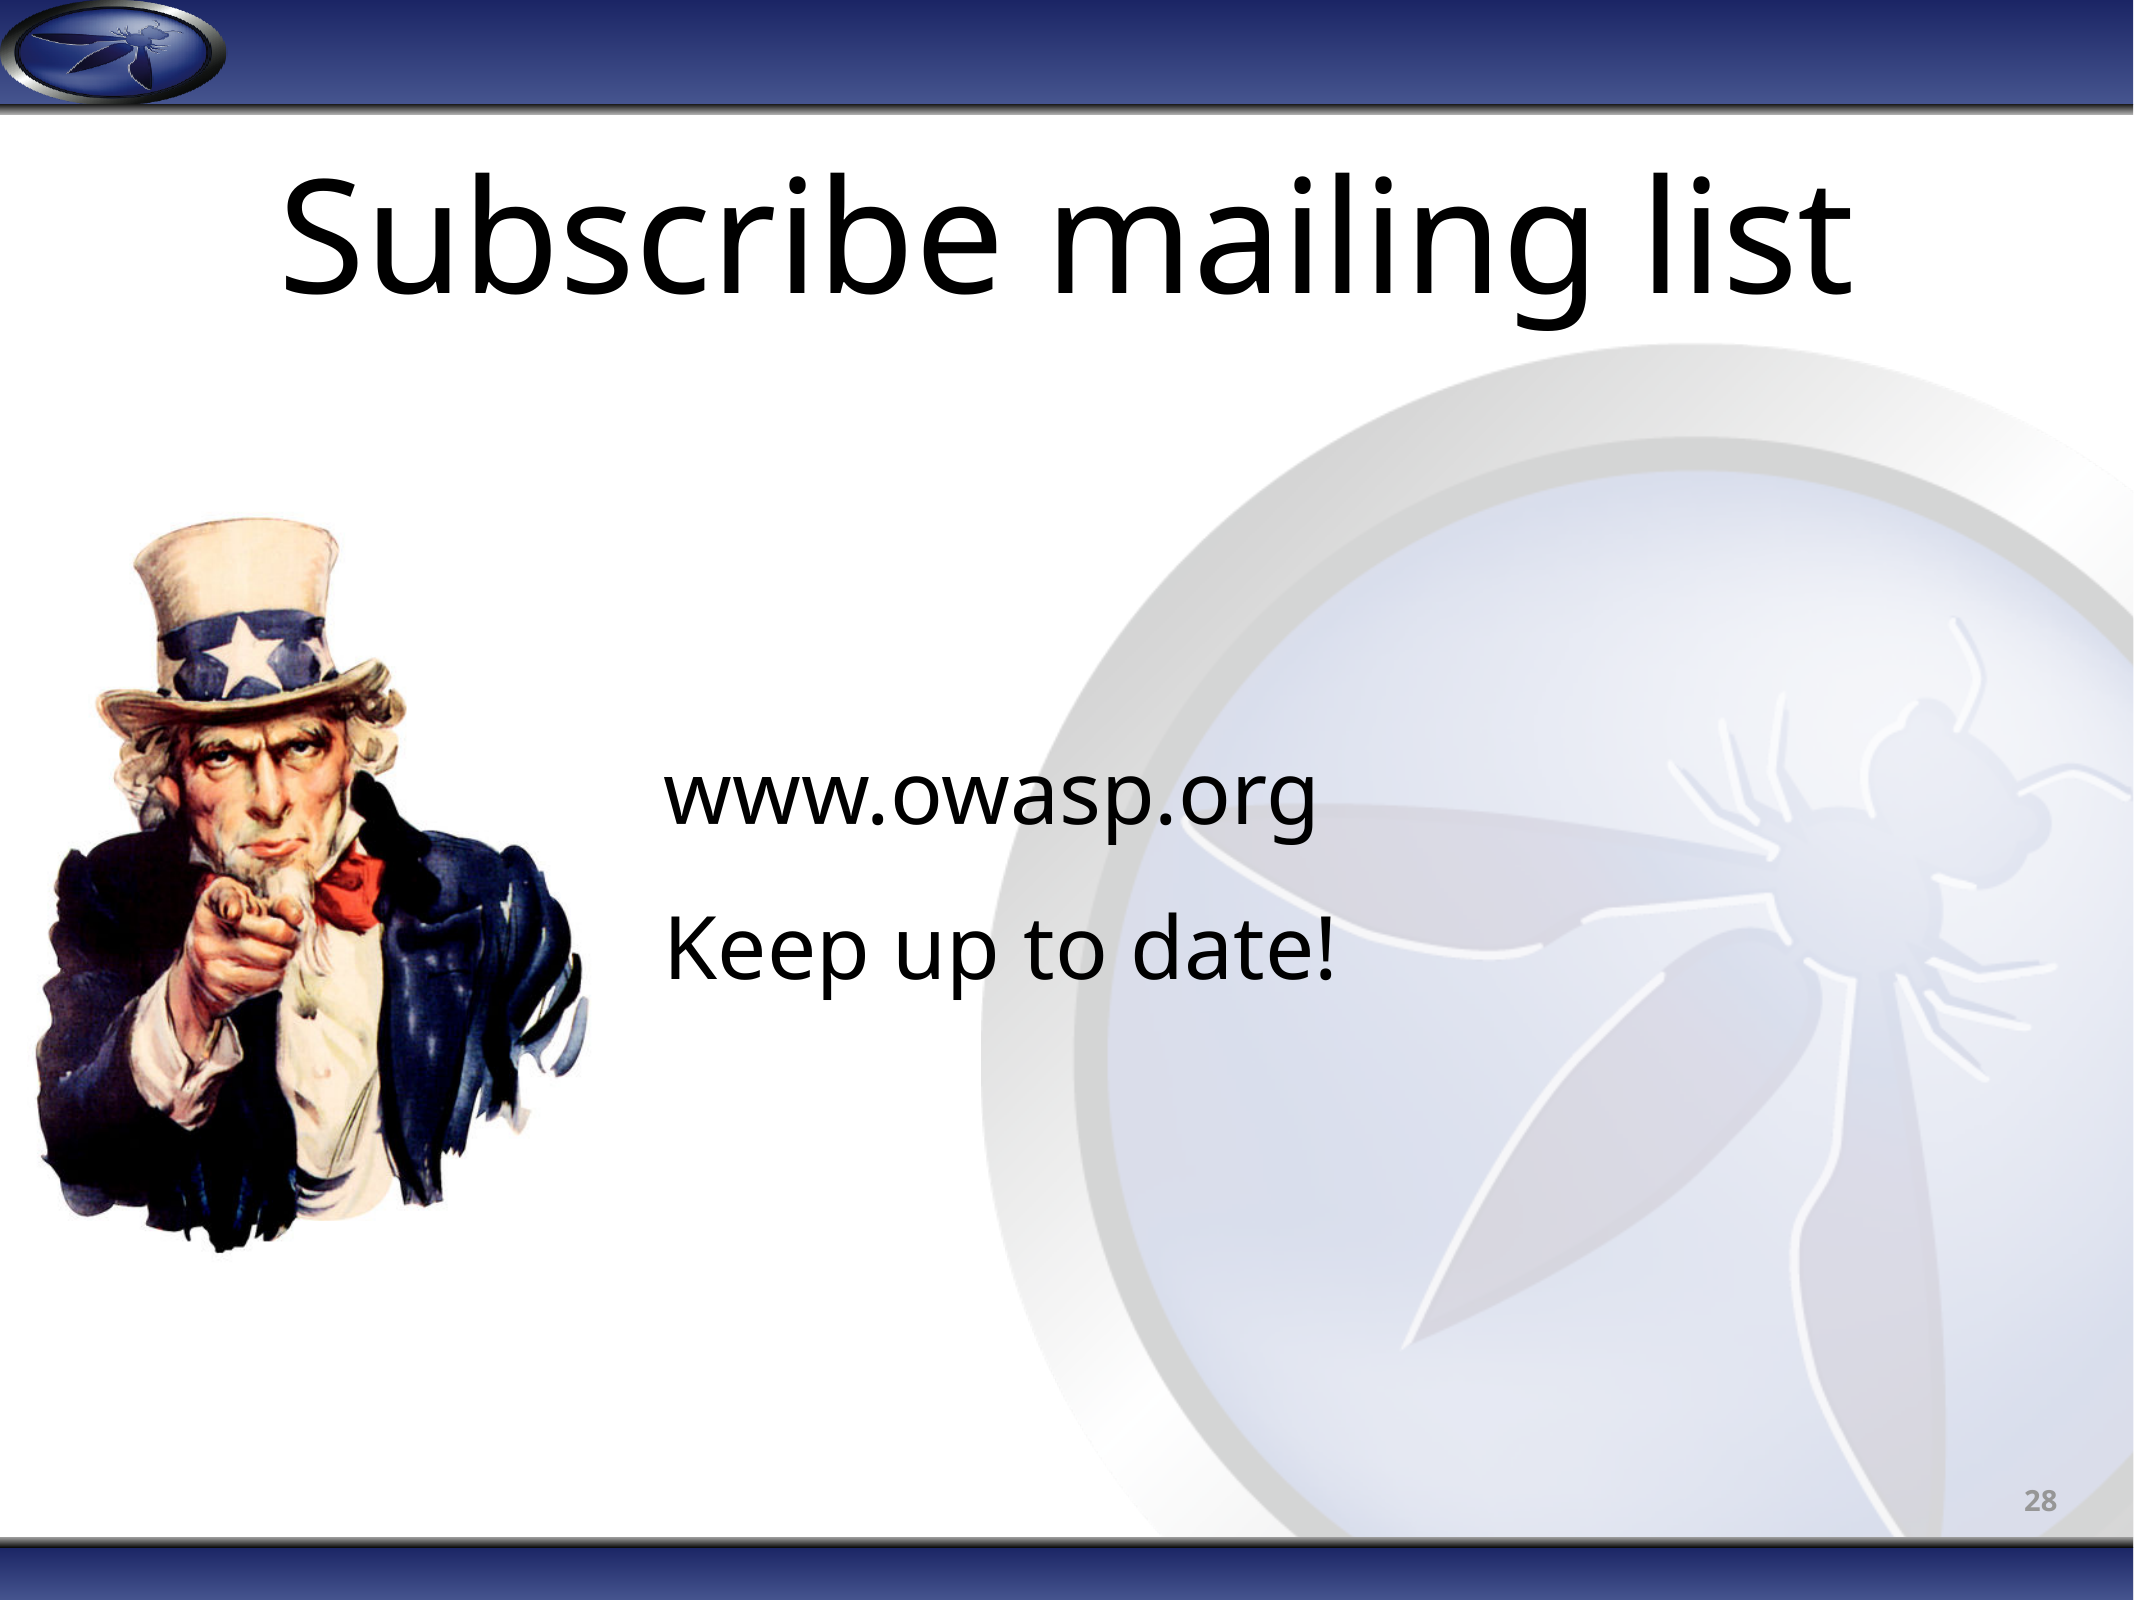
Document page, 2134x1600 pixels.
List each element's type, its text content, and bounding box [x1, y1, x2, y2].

picture [0, 0, 228, 104]
picture [27, 502, 599, 1271]
title Subscribe mailing list [208, 125, 1925, 350]
text_box <number> [2002, 1471, 2098, 1526]
list www.owasp.org Keep up to date! [598, 571, 2036, 1509]
picture [981, 339, 2134, 1600]
